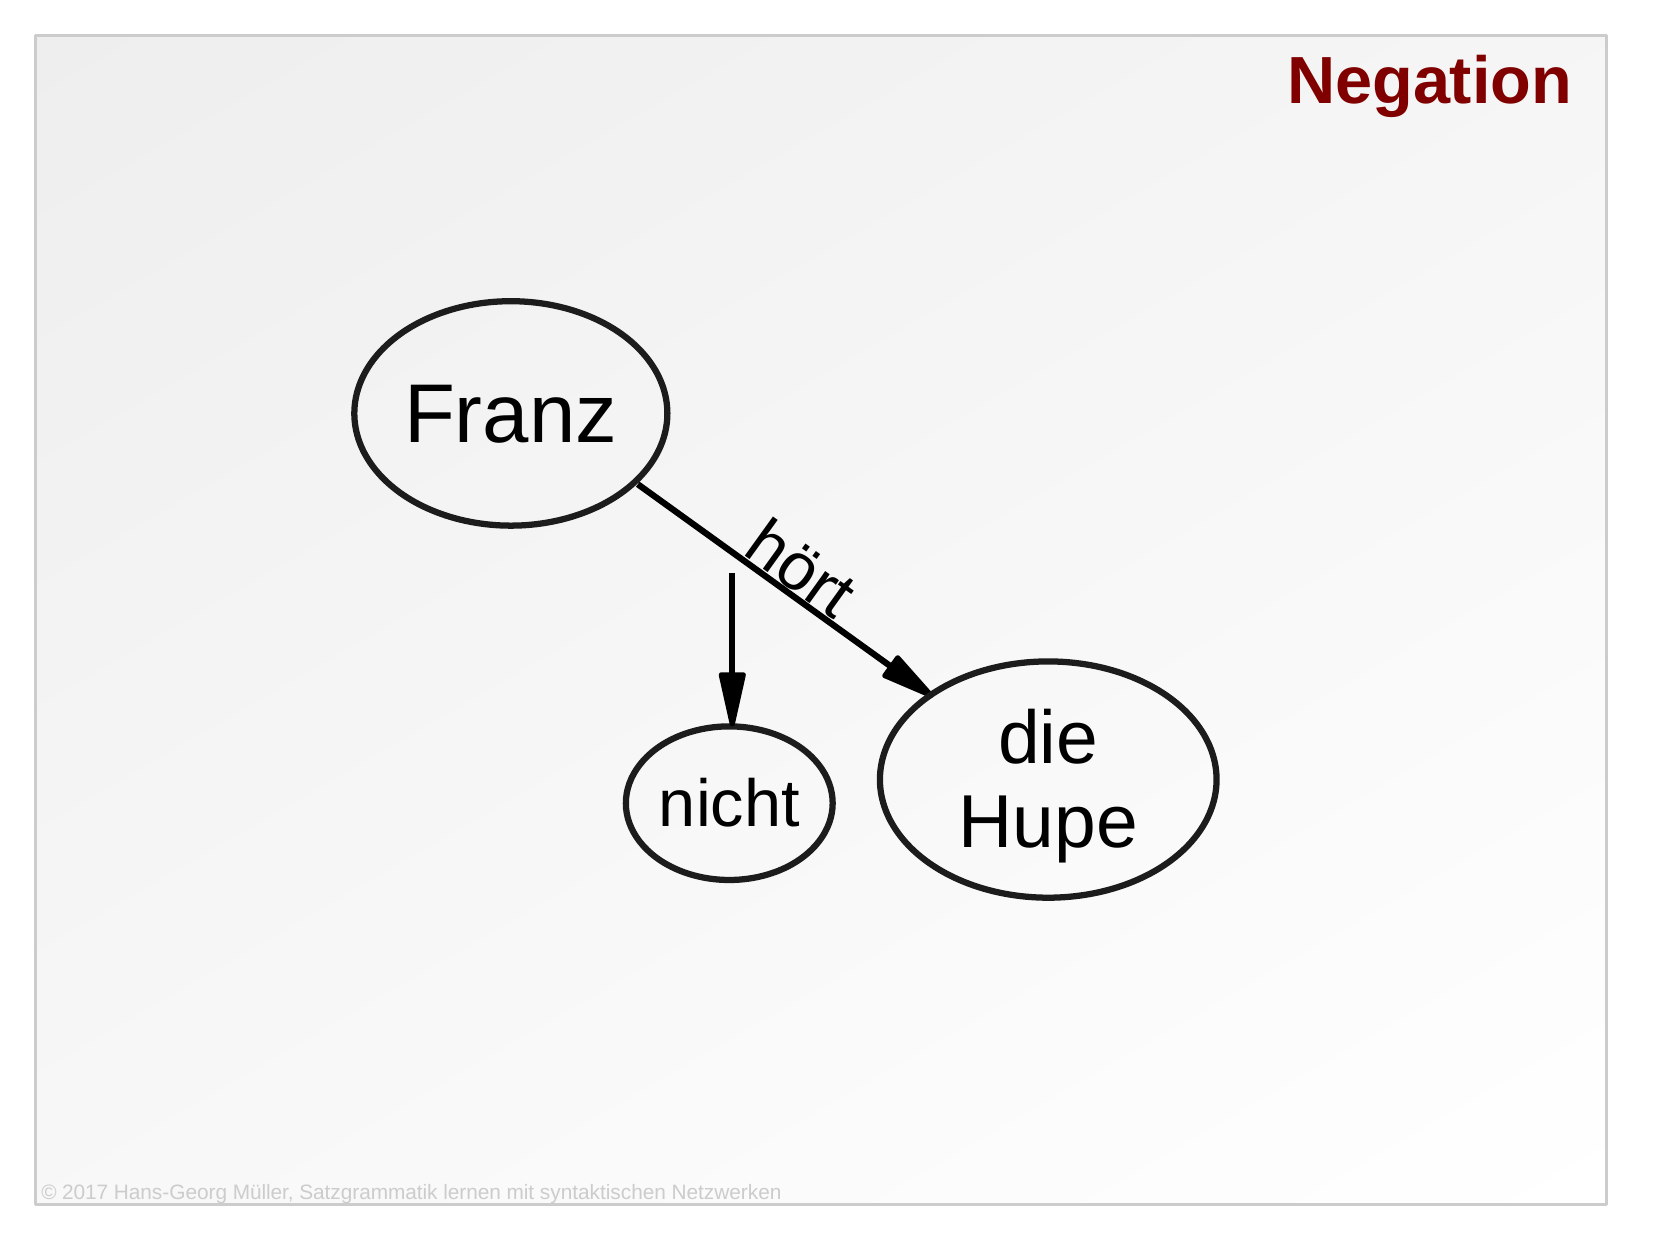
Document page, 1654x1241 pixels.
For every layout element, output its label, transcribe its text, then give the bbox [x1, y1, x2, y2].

title Negation [84, 43, 1573, 193]
text_box die Hupe [879, 661, 1217, 898]
text_box nicht [625, 726, 833, 880]
text_box Franz [354, 301, 668, 526]
